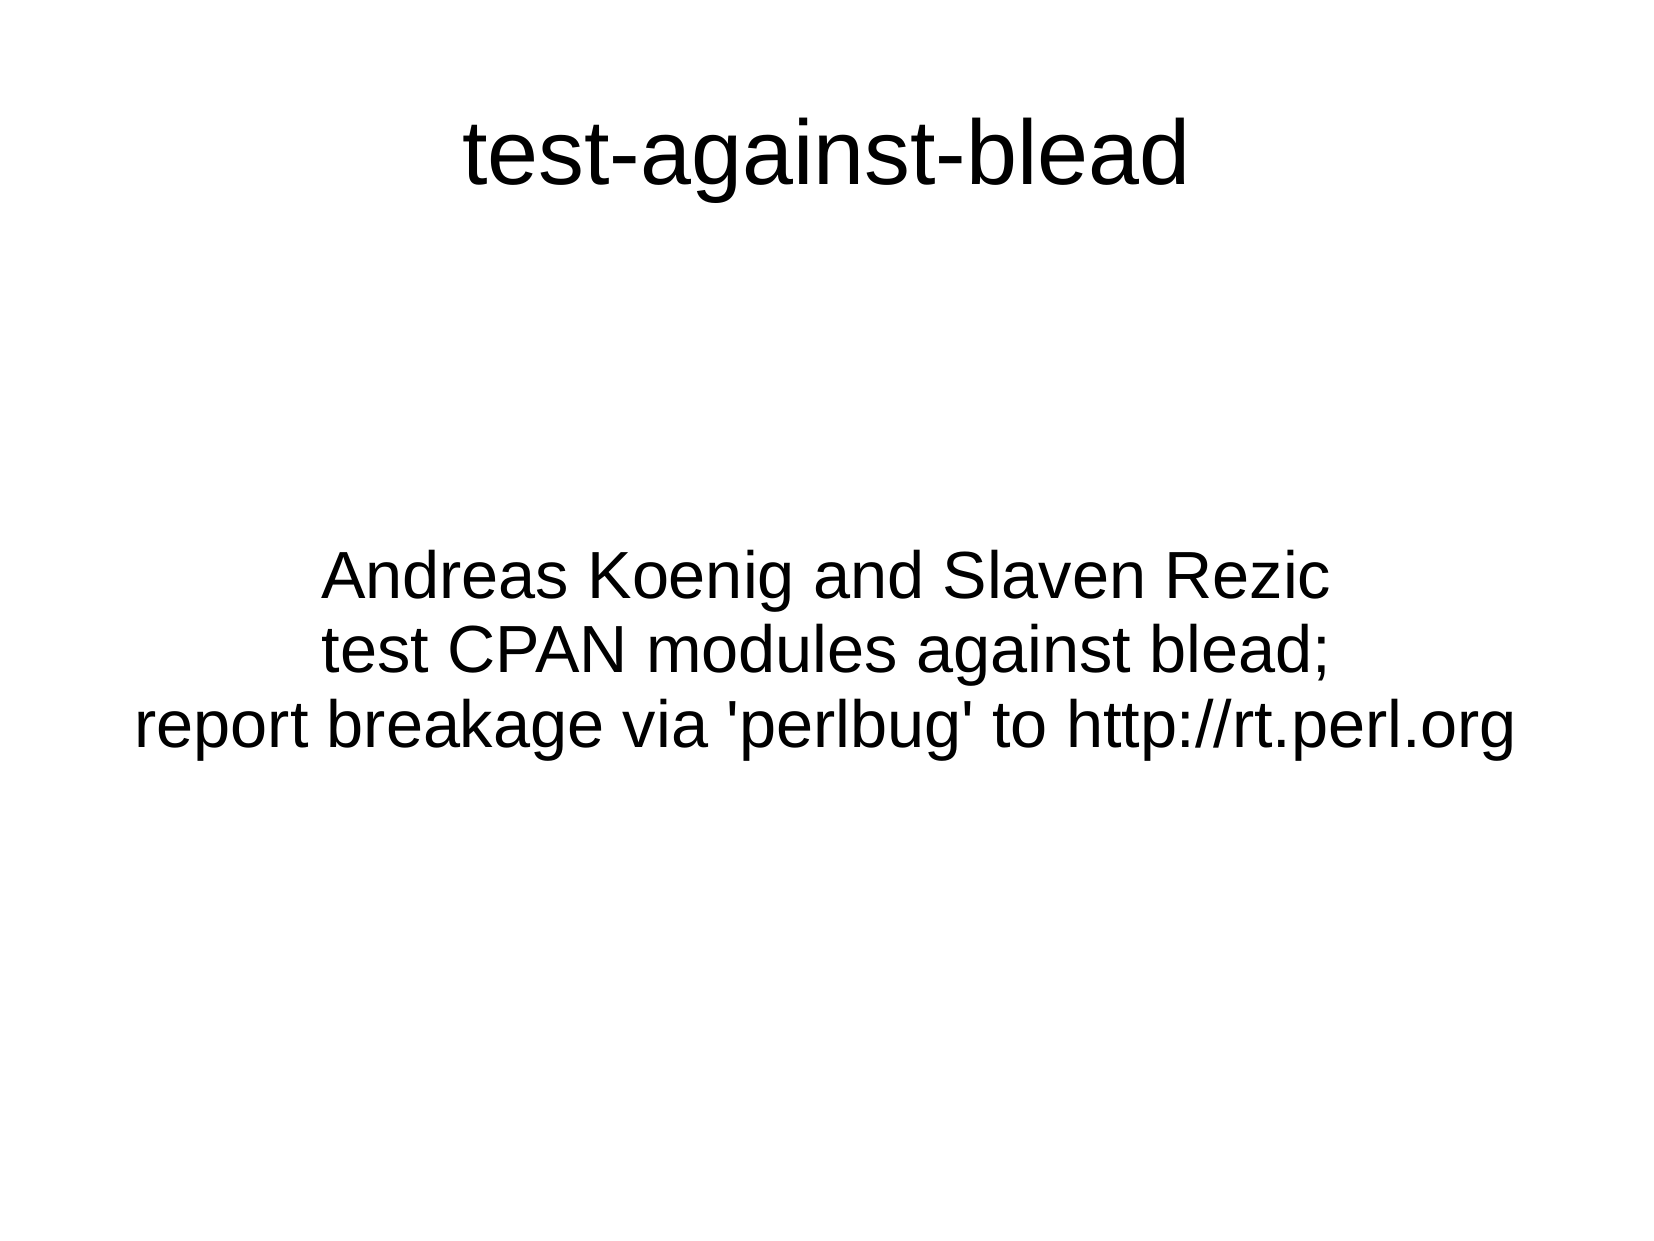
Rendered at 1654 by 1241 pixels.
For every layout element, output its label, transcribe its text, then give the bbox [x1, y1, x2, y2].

subtitle Andreas Koenig and Slaven Rezic test CPAN modules against blead; report breakage via 'perlbug' to http://rt.perl.org [82, 290, 1571, 1010]
title test-against-blead [82, 49, 1571, 257]
